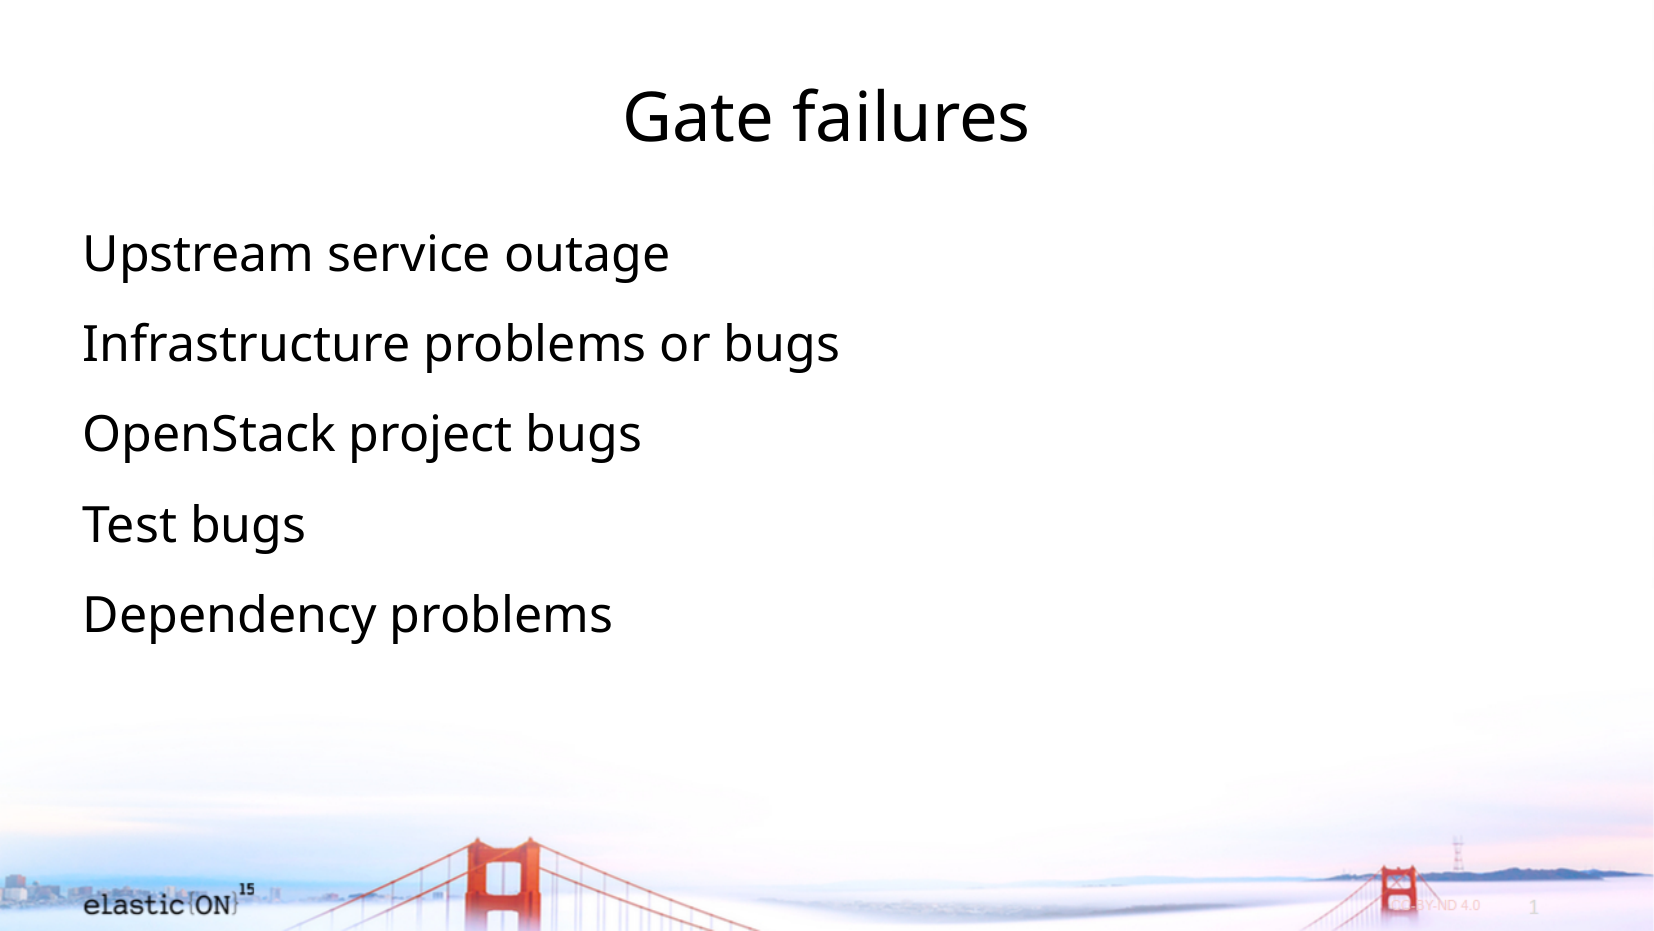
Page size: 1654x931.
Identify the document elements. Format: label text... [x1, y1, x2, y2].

title Gate failures [82, 37, 1571, 193]
picture [0, 0, 1654, 931]
list Upstream service outage Infrastructure problems or bugs OpenStack project bugs Test bugs Dependency problems [82, 217, 1571, 758]
